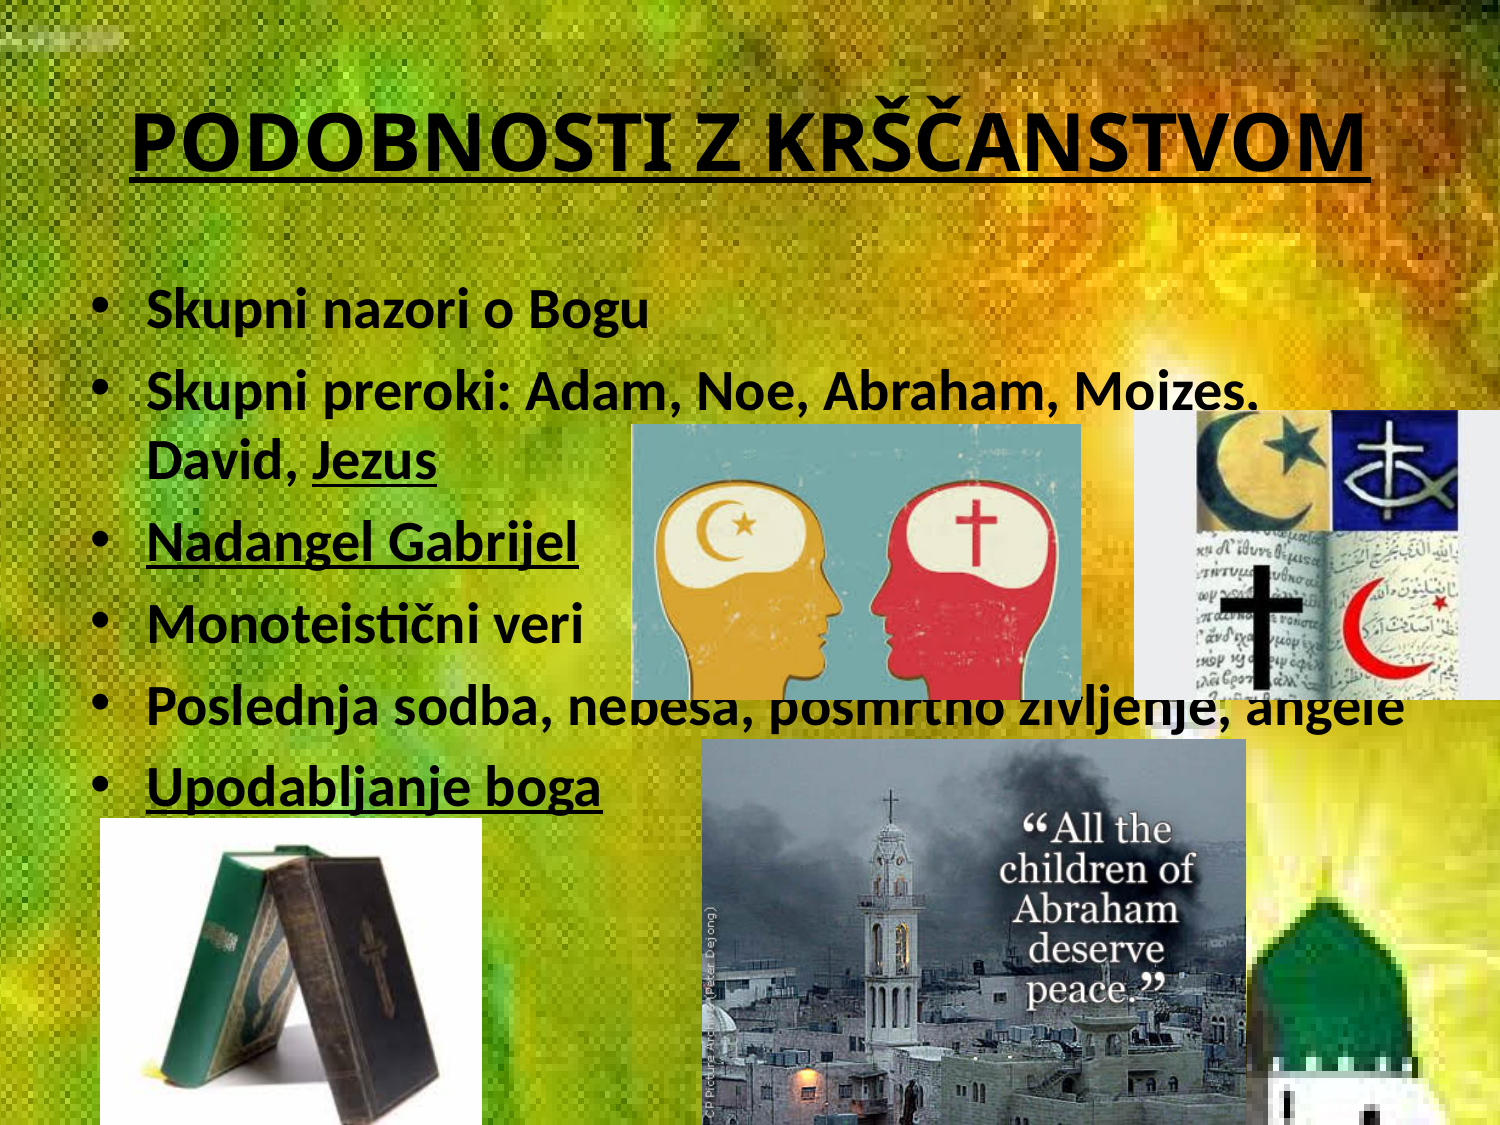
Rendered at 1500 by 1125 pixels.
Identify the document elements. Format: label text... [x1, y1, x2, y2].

title PODOBNOSTI Z KRŠČANSTVOM [75, 45, 1425, 233]
picture [0, 0, 1500, 1125]
list Skupni nazori o Bogu Skupni preroki: Adam, Noe, Abraham, Mojzes, David, Jezus Nadangel Gabrijel Monoteistični veri Poslednja sodba, nebesa, posmrtno življenje, angele Upodabljanje boga [75, 262, 1425, 1005]
